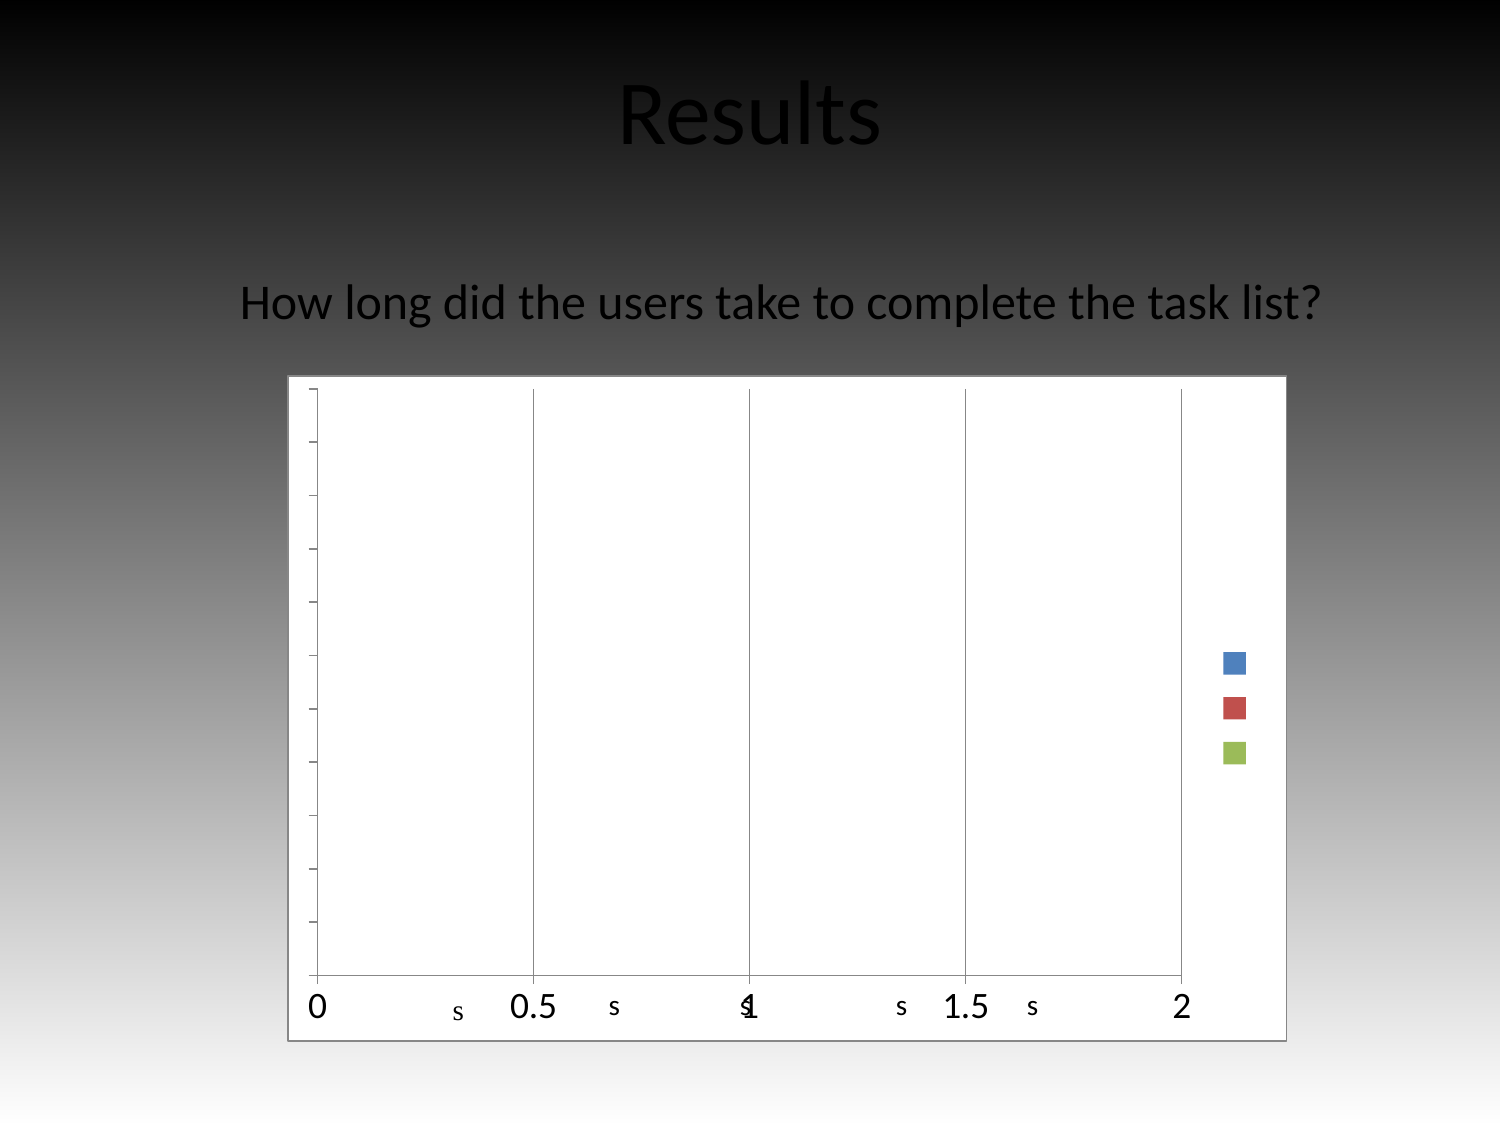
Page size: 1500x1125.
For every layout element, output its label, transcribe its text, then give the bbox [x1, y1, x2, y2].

text_box How long did the users take to complete the task list? [224, 262, 1350, 338]
title Results [75, 45, 1425, 233]
chart [287, 375, 1288, 1042]
